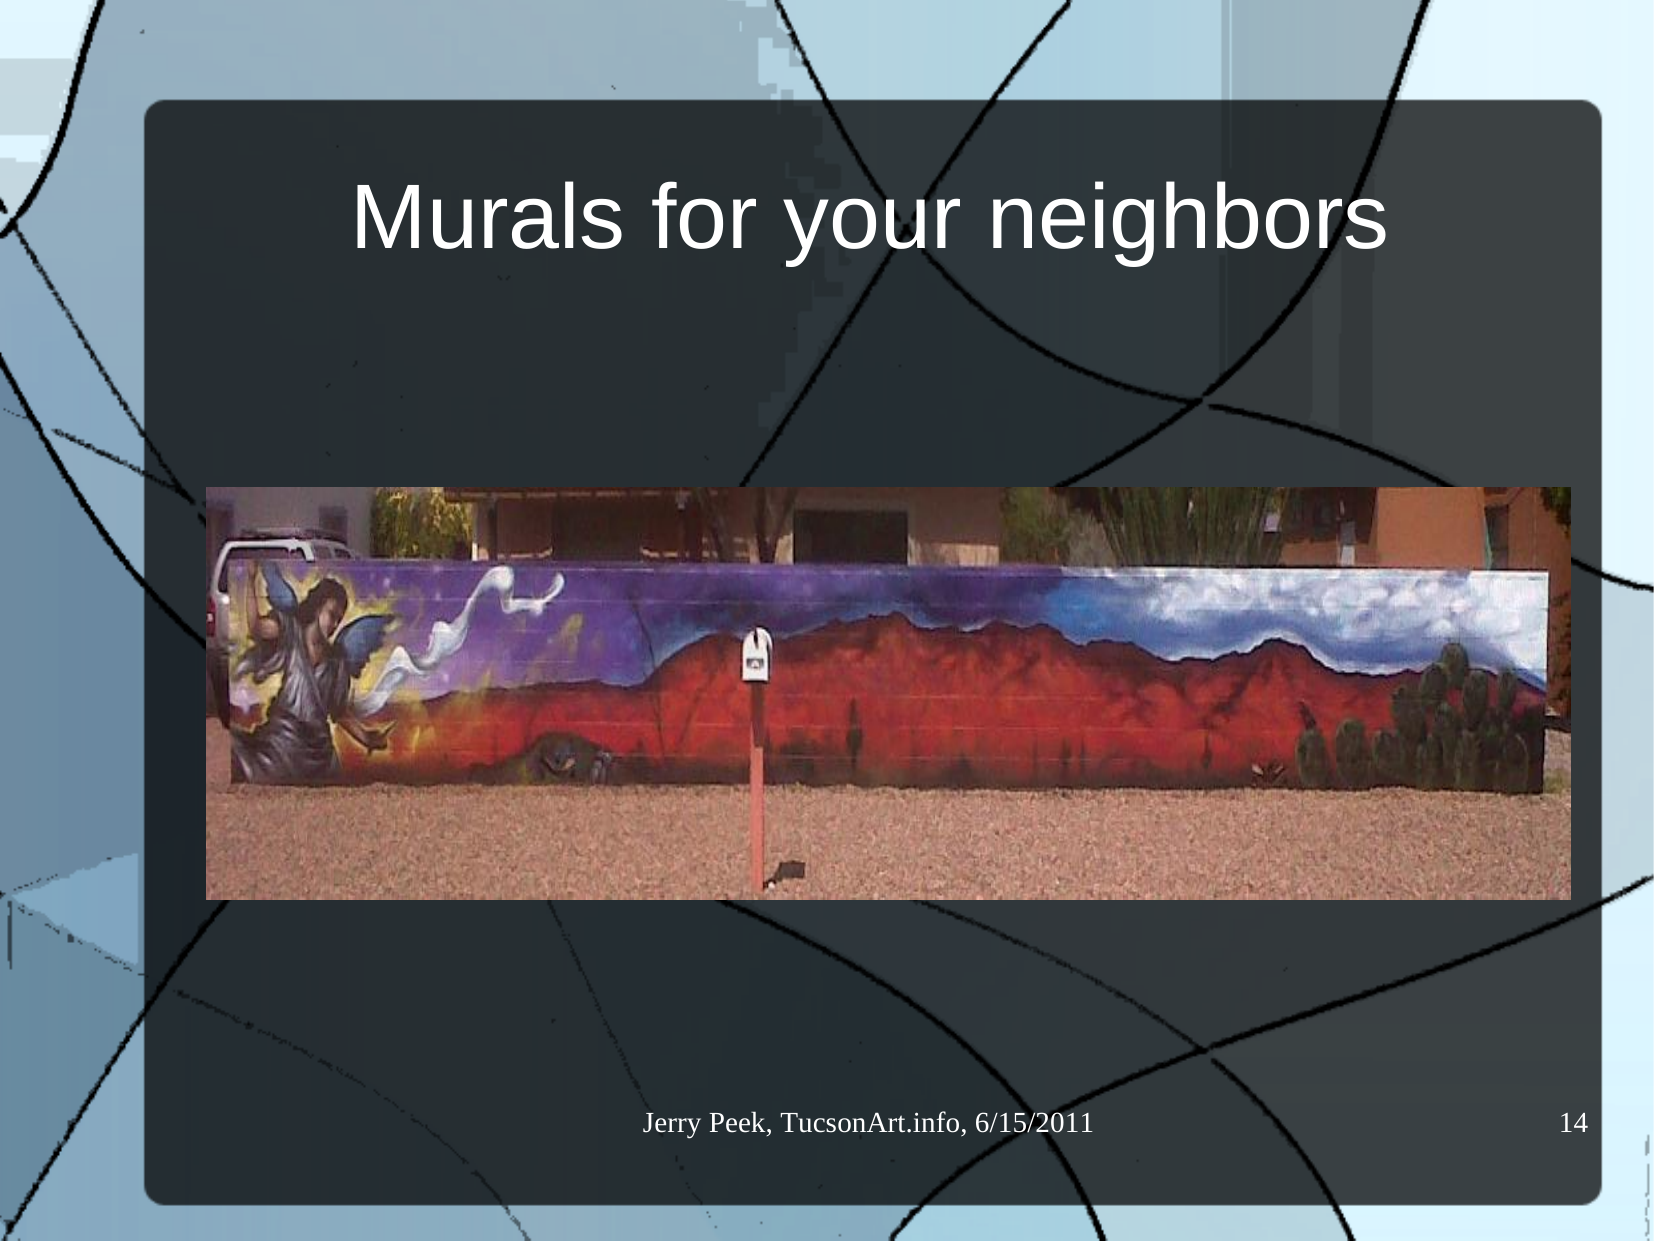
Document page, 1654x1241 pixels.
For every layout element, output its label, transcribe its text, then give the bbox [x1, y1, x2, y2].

title Murals for your neighbors [159, 108, 1583, 325]
picture [0, 0, 1654, 1241]
